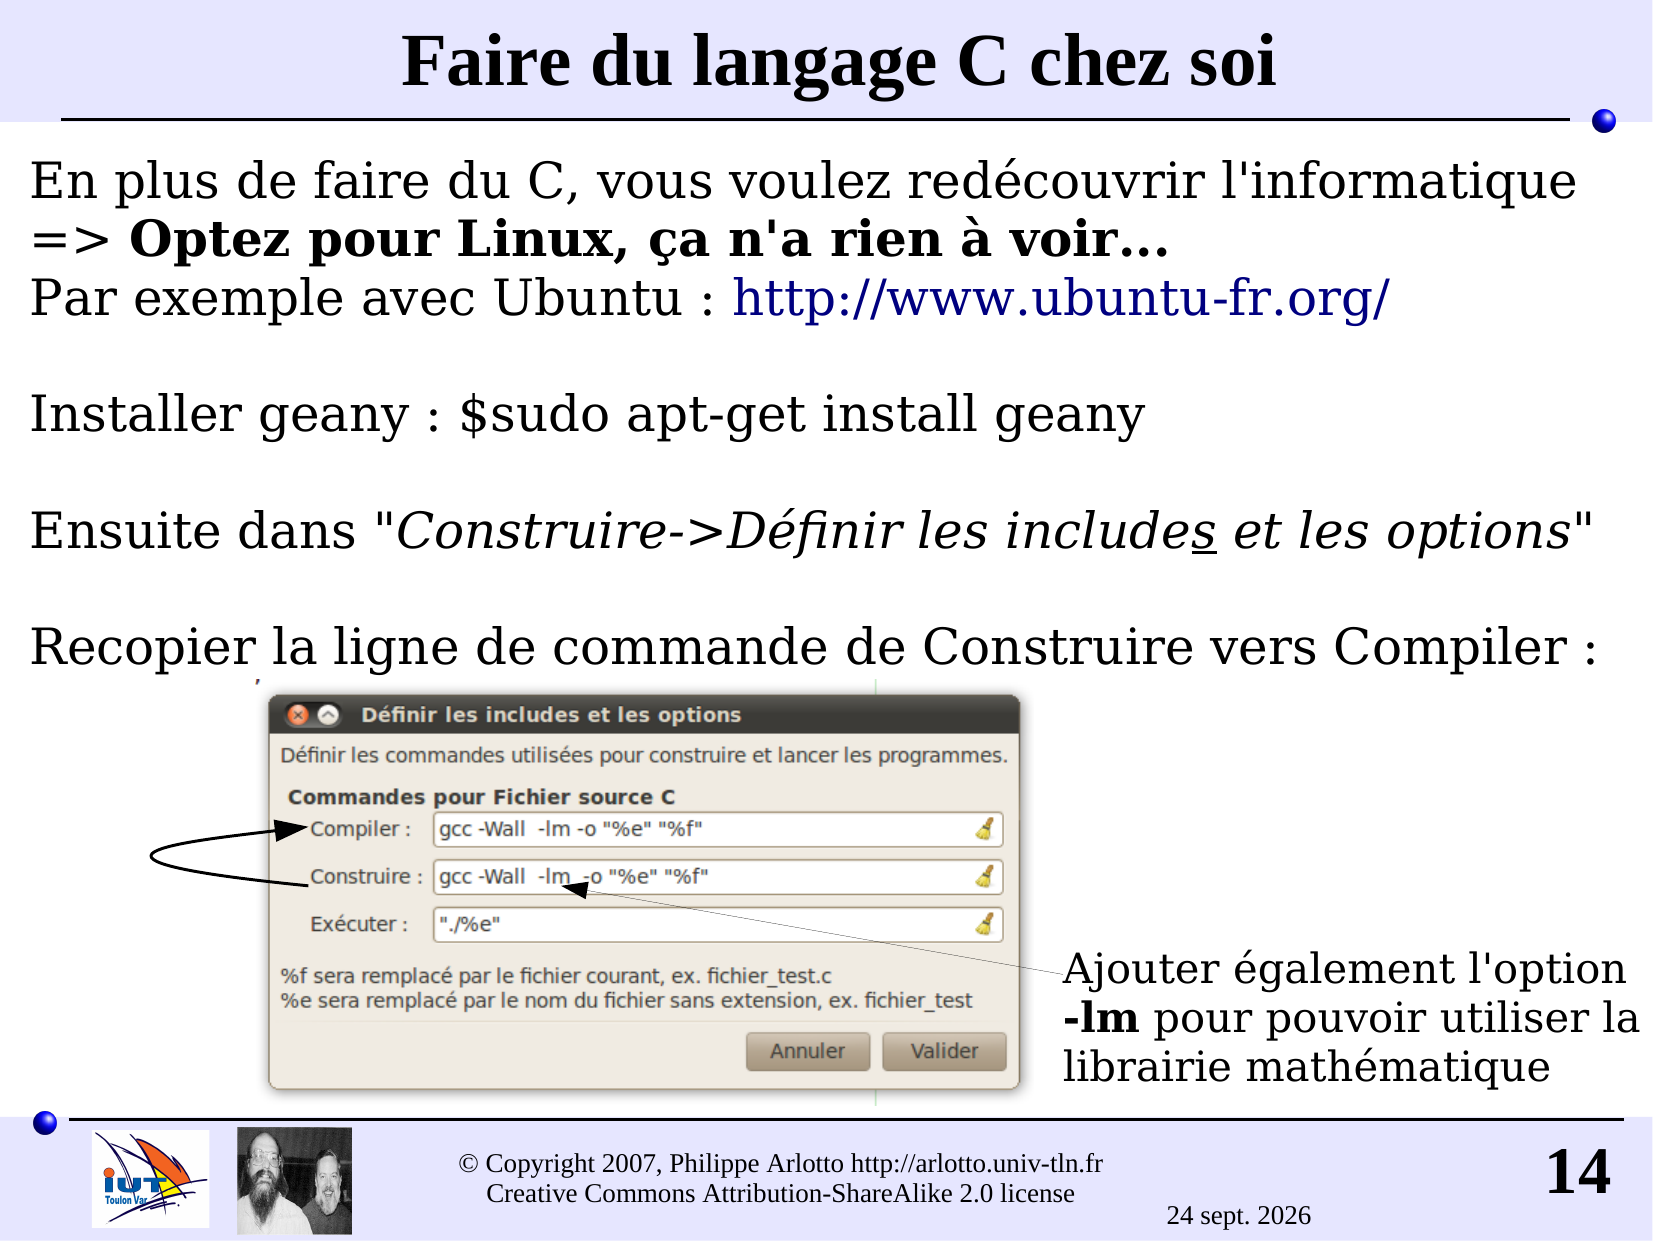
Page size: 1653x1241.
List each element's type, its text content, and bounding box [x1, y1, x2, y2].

picture [255, 679, 1034, 1106]
text_box En plus de faire du C, vous voulez redécouvrir l'informatique => Optez pour Linux, ça n'a rien à voir... Par exemple avec Ubuntu : http://www.ubuntu-fr.org/ Installer geany : $sudo apt-get install geany Ensuite dans "Construire->Définir les includes et les options" Recopier la ligne de commande de Construire vers Compiler : [29, 151, 1625, 677]
text_box Ajouter également l'option -lm pour pouvoir utiliser la librairie mathématique [1062, 944, 1653, 1091]
picture [237, 1127, 352, 1235]
title Faire du langage C chez soi [95, 11, 1585, 110]
